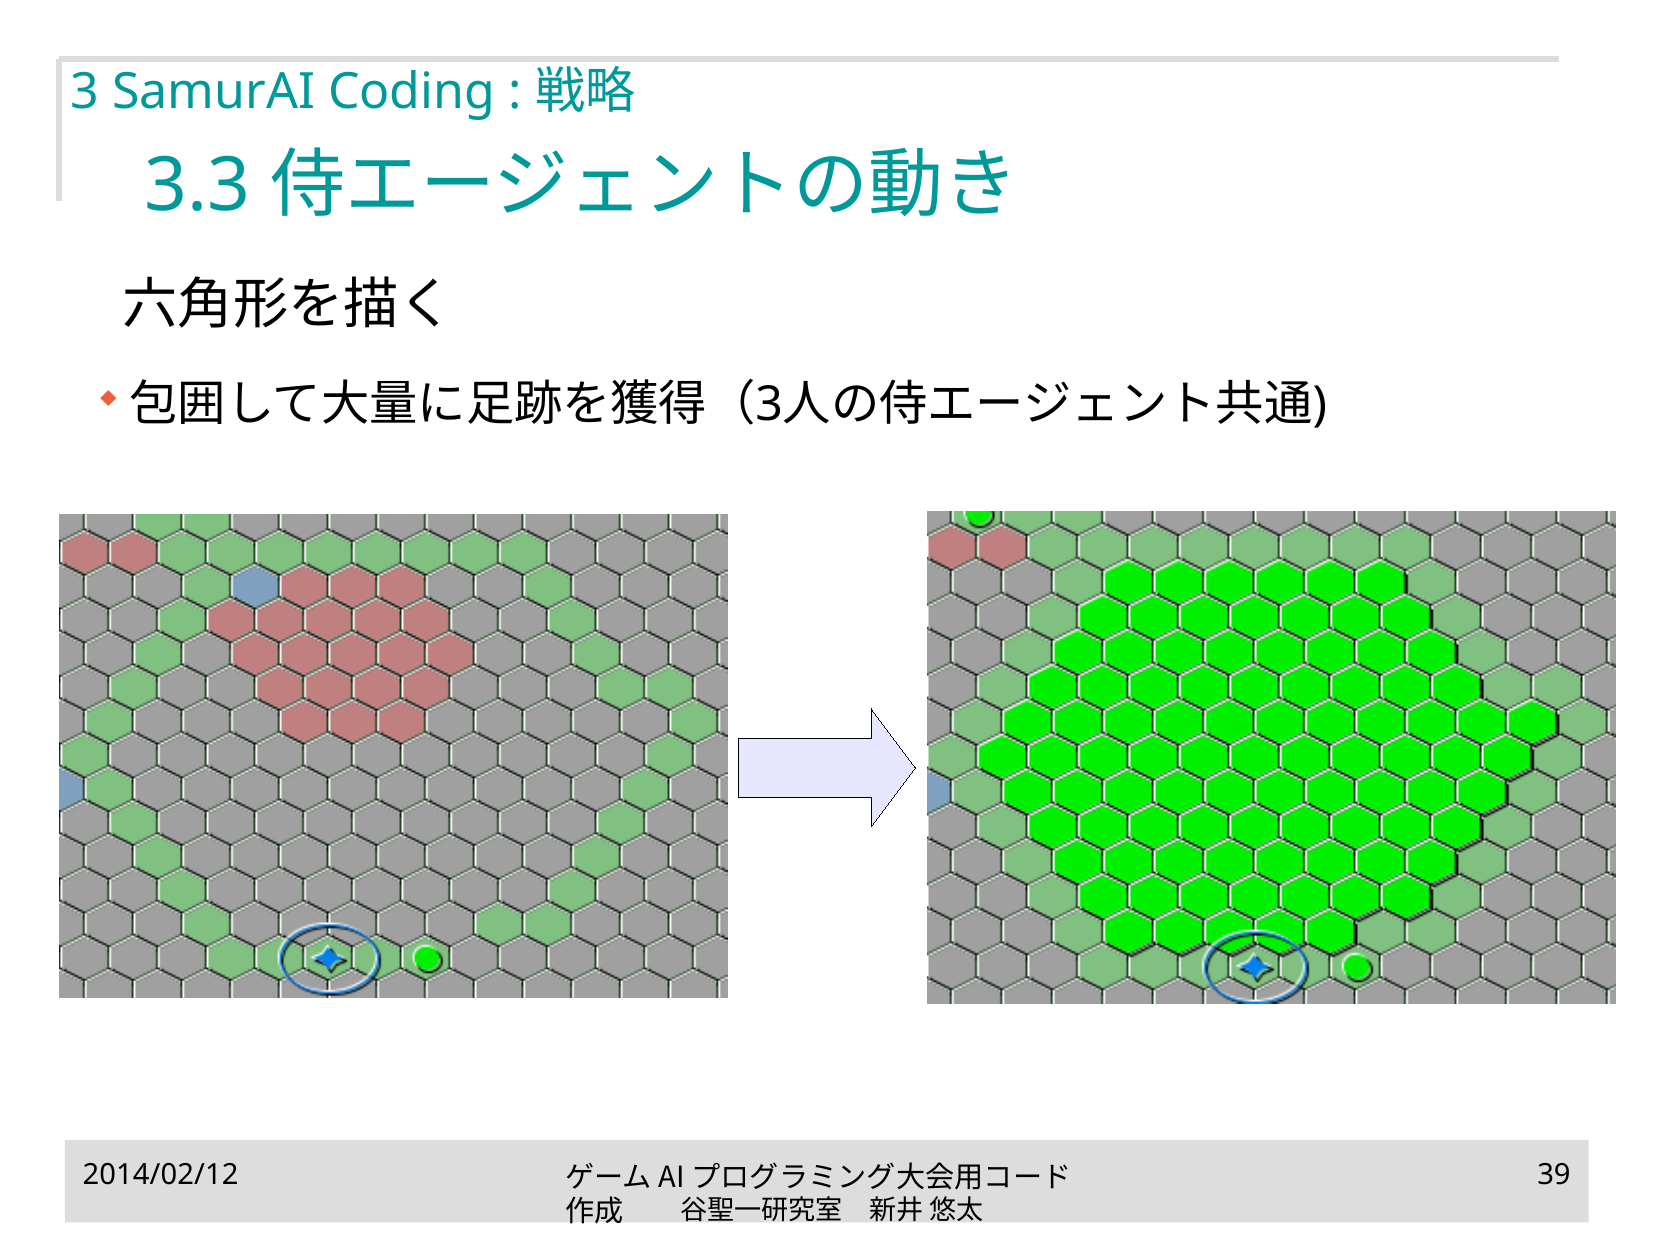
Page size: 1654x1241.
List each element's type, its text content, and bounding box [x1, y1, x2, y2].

picture [59, 514, 728, 999]
picture [927, 511, 1616, 1004]
text_box [738, 708, 916, 827]
list 六角形を描く 包囲して大量に足跡を獲得（3人の侍エージェント共通) [70, 259, 1560, 438]
title 3 SamurAI Coding : 戦略 3.3 侍エージェントの動き [70, 79, 1560, 205]
